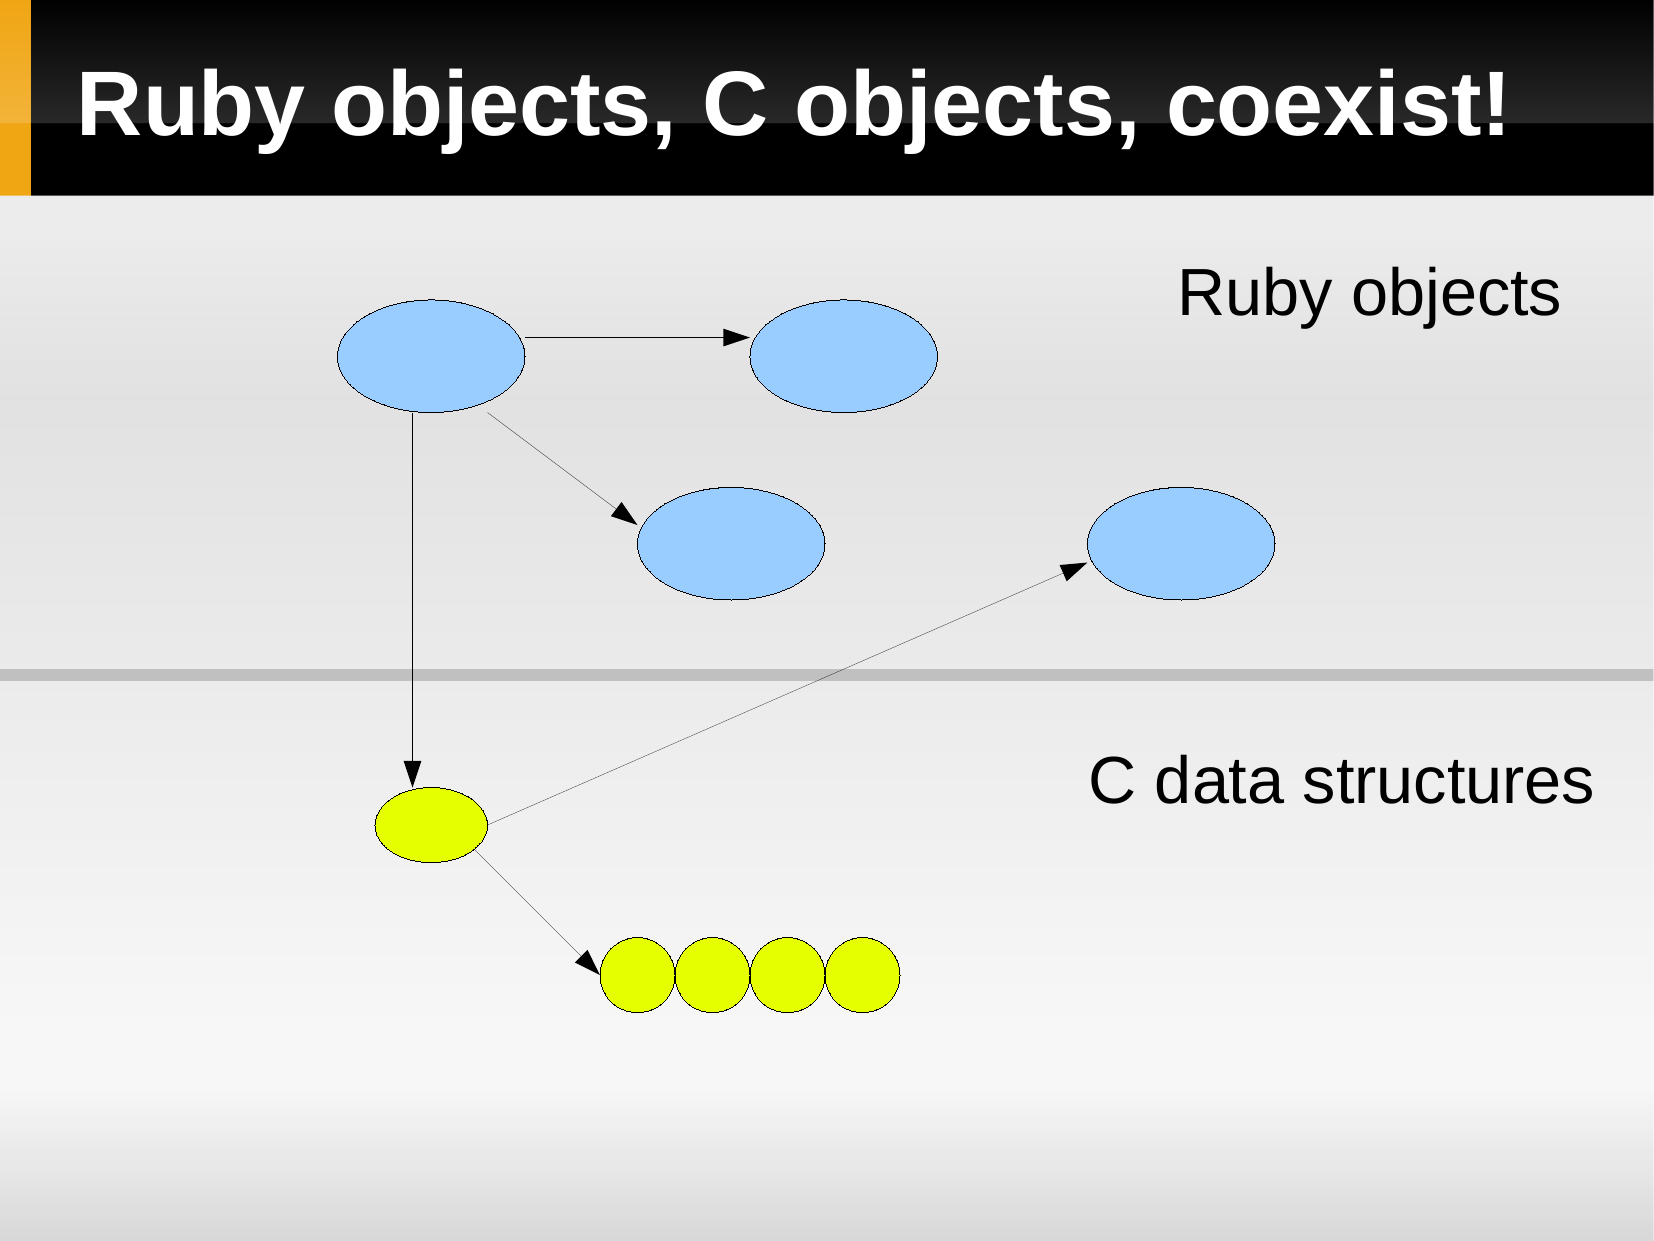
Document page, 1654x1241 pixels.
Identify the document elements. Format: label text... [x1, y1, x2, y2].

text_box [1087, 487, 1276, 601]
picture [0, 0, 1654, 1241]
text_box [374, 787, 488, 863]
text_box [637, 487, 826, 601]
text_box Ruby objects [1162, 247, 1579, 338]
text_box [600, 937, 901, 1013]
text_box [337, 299, 526, 413]
title Ruby objects, C objects, coexist! [76, 7, 1565, 200]
text_box [749, 299, 938, 413]
text_box C data structures [1073, 735, 1613, 826]
